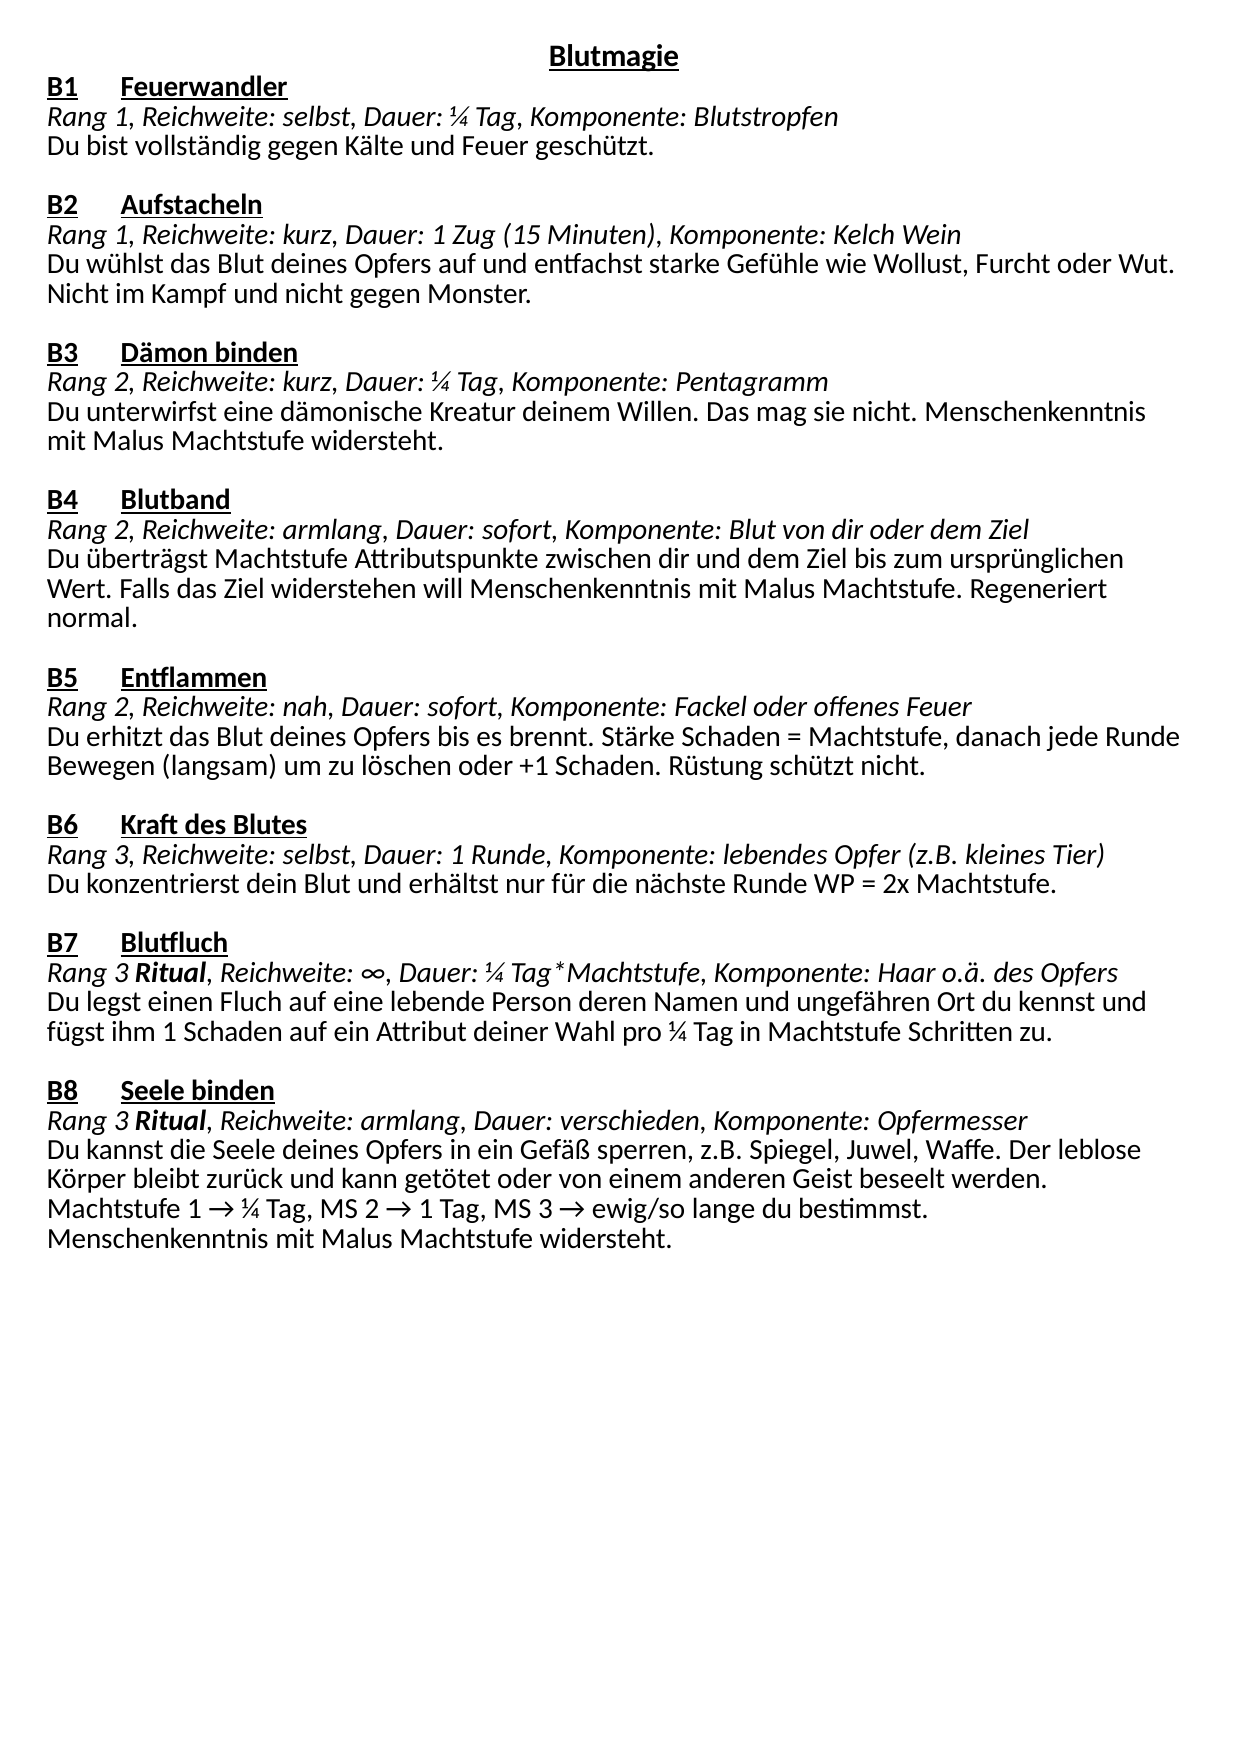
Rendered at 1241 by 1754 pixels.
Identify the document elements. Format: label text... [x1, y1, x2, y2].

text_box Blutmagie B1 Feuerwandler Rang 1, Reichweite: selbst, Dauer: ¼ Tag, Komponente: Blutstropfen Du bist vollständig gegen Kälte und Feuer geschützt. B2 Aufstacheln Rang 1, Reichweite: kurz, Dauer: 1 Zug (15 Minuten), Komponente: Kelch Wein Du wühlst das Blut deines Opfers auf und entfachst starke Gefühle wie Wollust, Furcht oder Wut. Nicht im Kampf und nicht gegen Monster. B3 Dämon binden Rang 2, Reichweite: kurz, Dauer: ¼ Tag, Komponente: Pentagramm Du unterwirfst eine dämonische Kreatur deinem Willen. Das mag sie nicht. Menschenkenntnis mit Malus Machtstufe widersteht. B4 Blutband Rang 2, Reichweite: armlang, Dauer: sofort, Komponente: Blut von dir oder dem Ziel Du überträgst Machtstufe Attributspunkte zwischen dir und dem Ziel bis zum ursprünglichen Wert. Falls das Ziel widerstehen will Menschenkenntnis mit Malus Machtstufe. Regeneriert normal. B5 Entflammen Rang 2, Reichweite: nah, Dauer: sofort, Komponente: Fackel oder offenes Feuer Du erhitzt das Blut deines Opfers bis es brennt. Stärke Schaden = Machtstufe, danach jede Runde Bewegen (langsam) um zu löschen oder +1 Schaden. Rüstung schützt nicht. B6 Kraft des Blutes Rang 3, Reichweite: selbst, Dauer: 1 Runde, Komponente: lebendes Opfer (z.B. kleines Tier) Du konzentrierst dein Blut und erhältst nur für die nächste Runde WP = 2x Machtstufe. B7 Blutfluch Rang 3 Ritual, Reichweite: ∞, Dauer: ¼ Tag*Machtstufe, Komponente: Haar o.ä. des Opfers Du legst einen Fluch auf eine lebende Person deren Namen und ungefähren Ort du kennst und fügst ihm 1 Schaden auf ein Attribut deiner Wahl pro ¼ Tag in Machtstufe Schritten zu. B8 Seele binden Rang 3 Ritual, Reichweite: armlang, Dauer: verschieden, Komponente: Opfermesser Du kannst die Seele deines Opfers in ein Gefäß sperren, z.B. Spiegel, Juwel, Waffe. Der leblose Körper bleibt zurück und kann getötet oder von einem anderen Geist beseelt werden. Machtstufe 1 → ¼ Tag, MS 2 → 1 Tag, MS 3 → ewig/so lange du bestimmst. Menschenkenntnis mit Malus Machtstufe widersteht. [31, 35, 1197, 1741]
